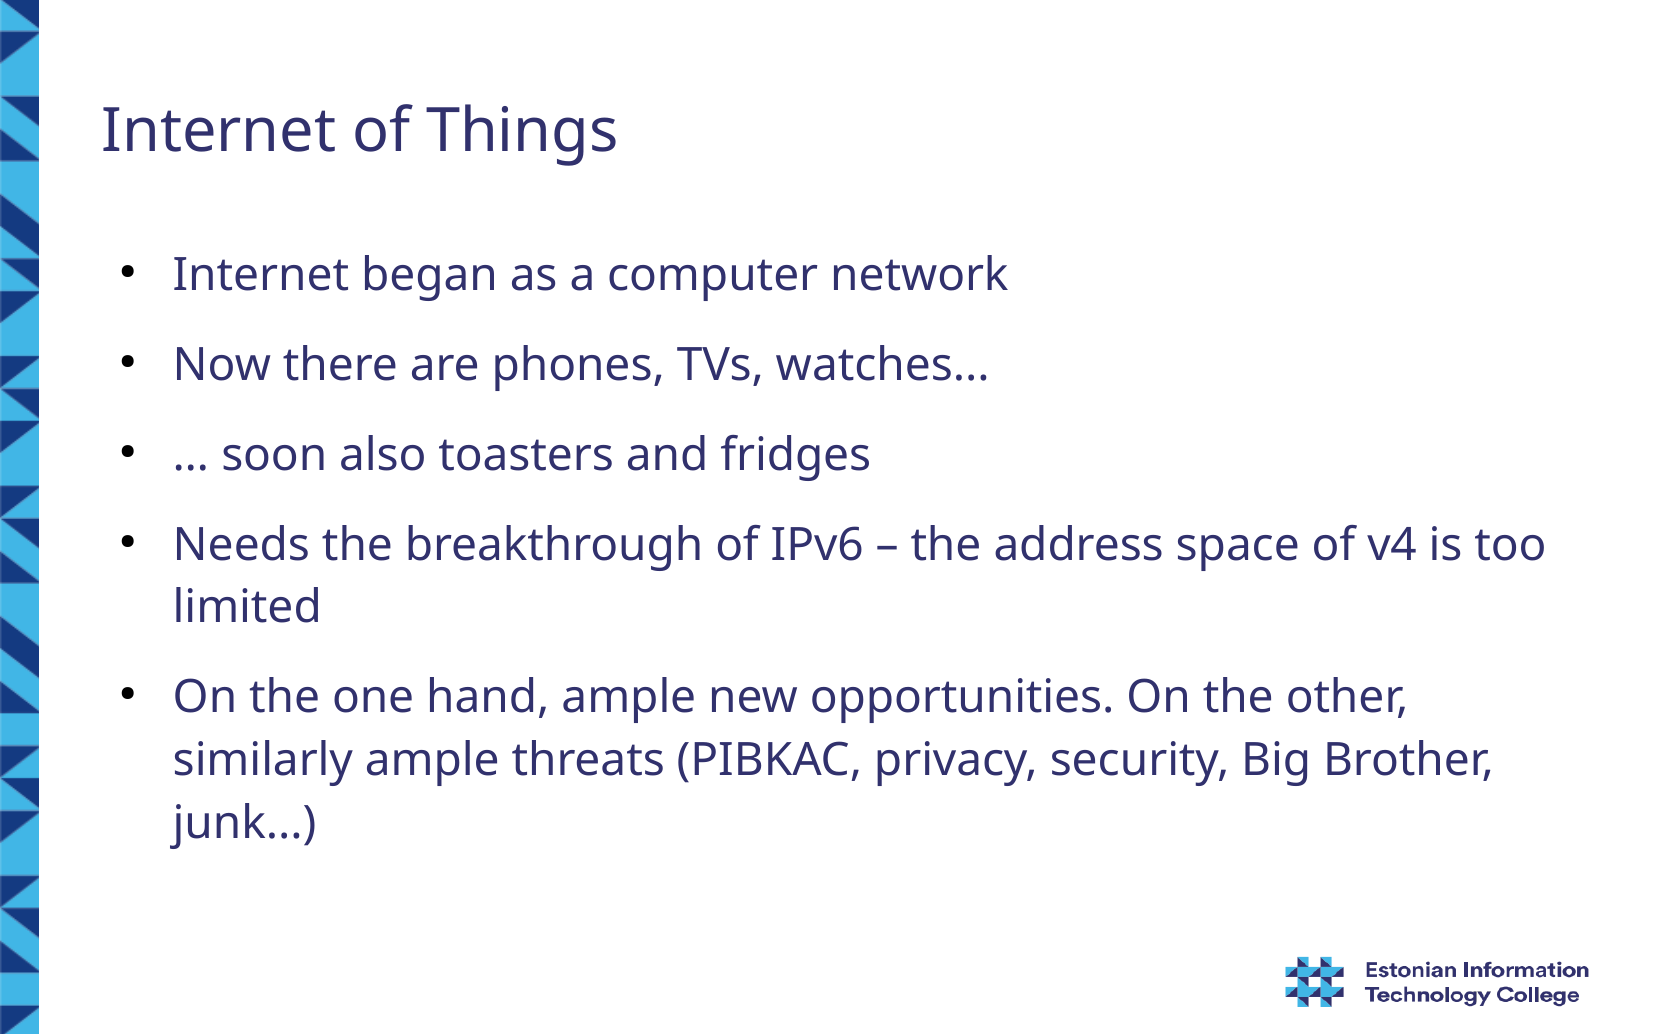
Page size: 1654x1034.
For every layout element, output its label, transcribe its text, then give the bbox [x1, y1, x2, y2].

list Internet began as a computer network Now there are phones, TVs, watches... … soon also toasters and fridges Needs the breakthrough of IPv6 – the address space of v4 is too limited On the one hand, ample new opportunities. On the other, similarly ample threats (PIBKAC, privacy, security, Big Brother, junk...) [101, 241, 1591, 924]
title Internet of Things [101, 41, 1224, 214]
